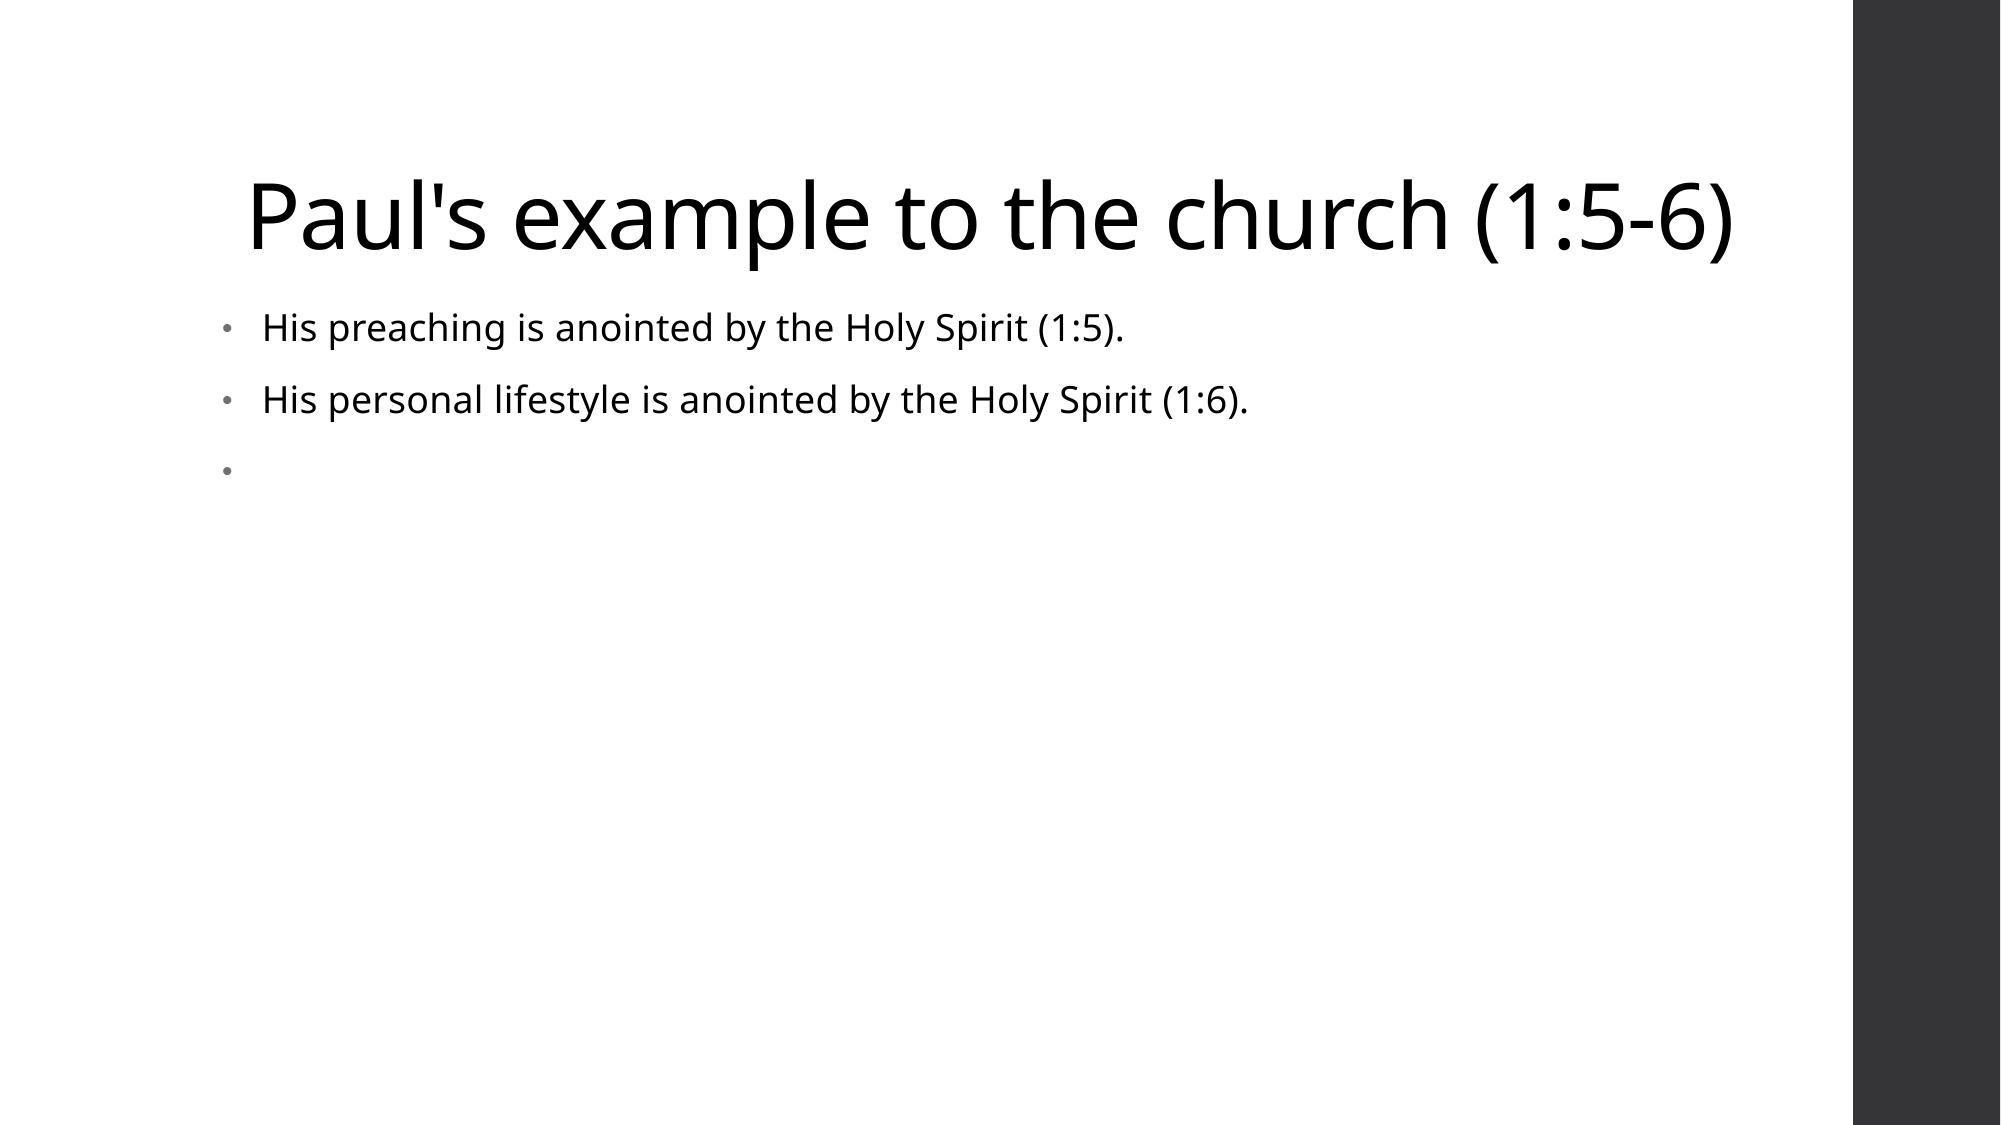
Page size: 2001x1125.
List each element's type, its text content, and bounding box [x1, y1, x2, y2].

list His preaching is anointed by the Holy Spirit (1:5). His personal lifestyle is anointed by the Holy Spirit (1:6). [206, 299, 1617, 1014]
title Paul's example to the church (1:5-6) [206, 60, 1797, 278]
